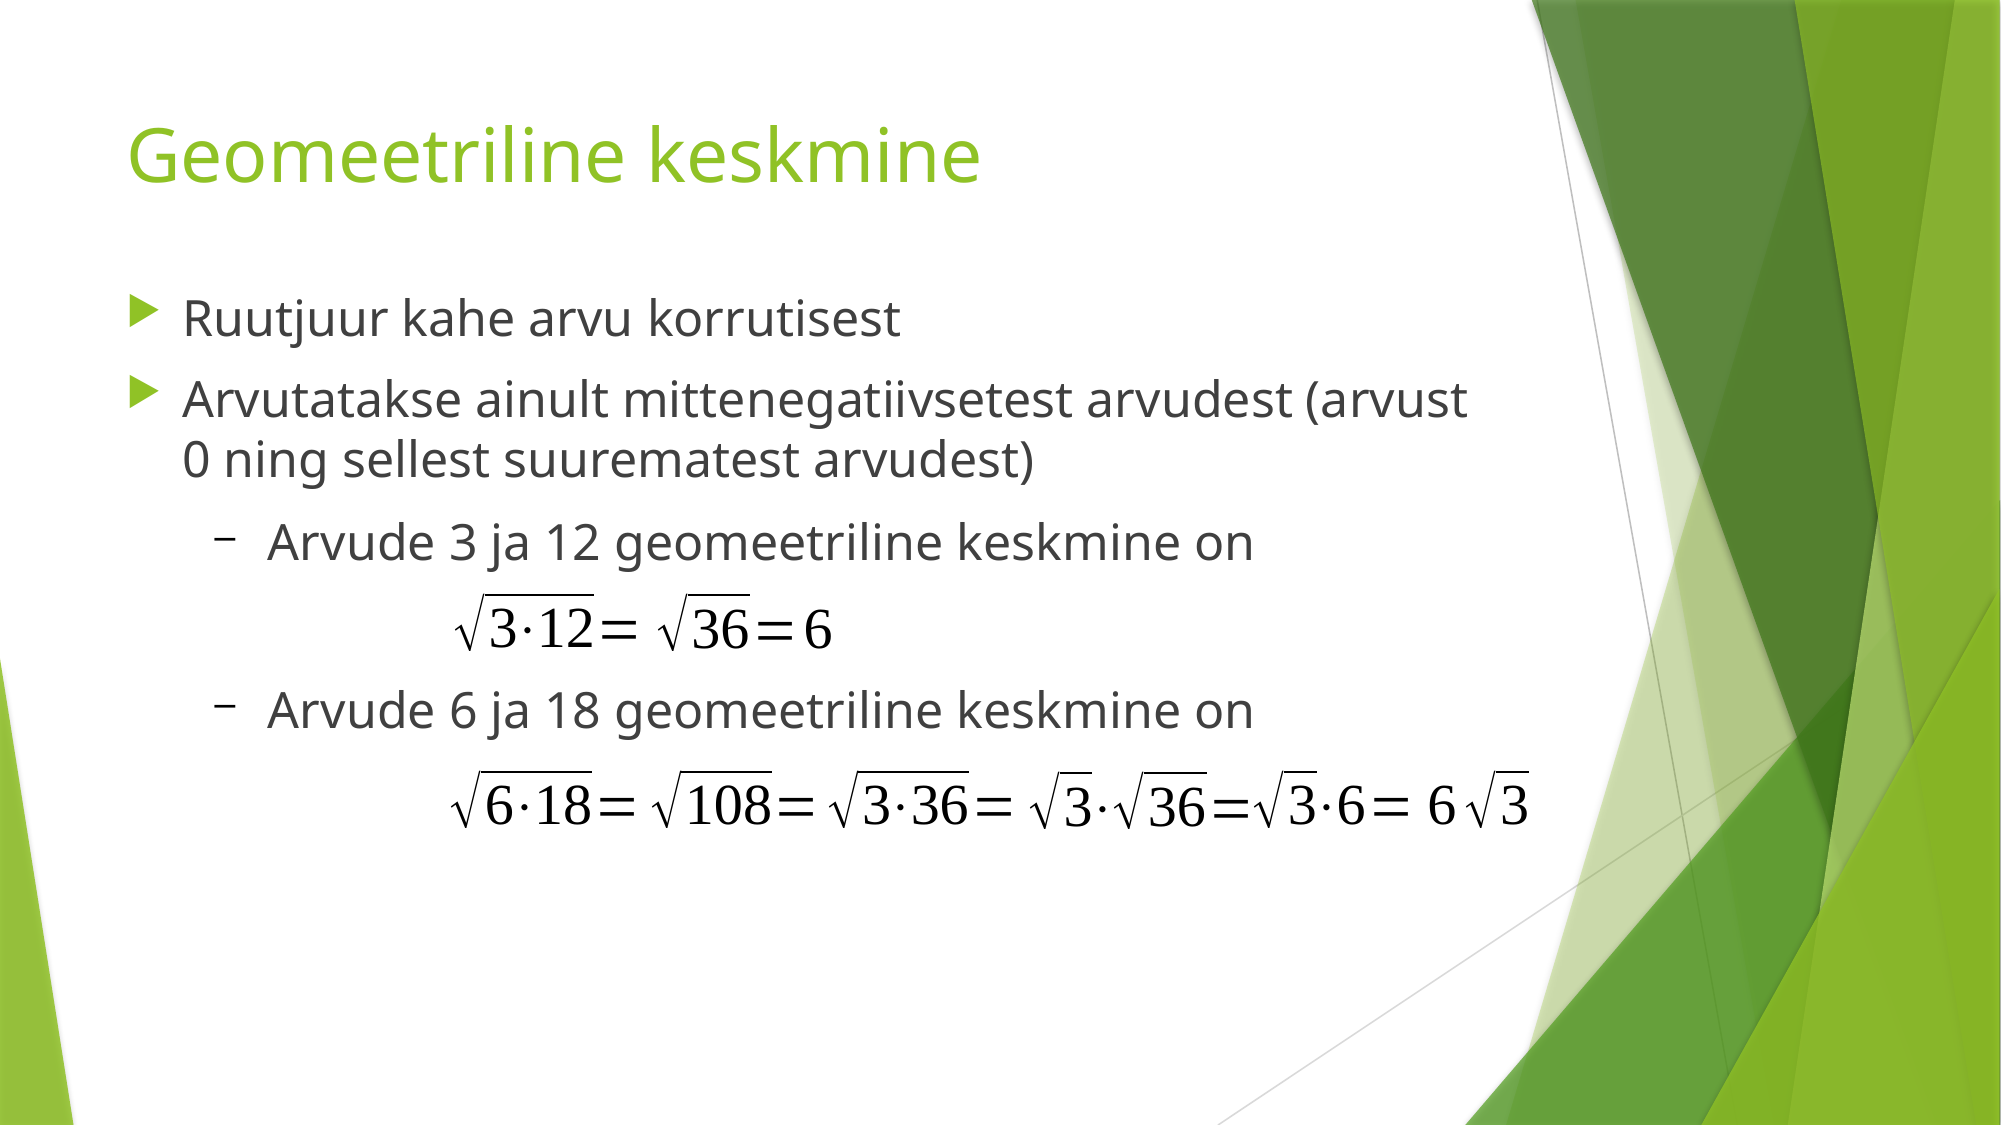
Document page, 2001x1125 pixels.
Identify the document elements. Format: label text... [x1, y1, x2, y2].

list Ruutjuur kahe arvu korrutisest Arvutatakse ainult mittenegatiivsetest arvudest (arvust 0 ning sellest suurematest arvudest) Arvude 3 ja 12 geomeetriline keskmine on Arvude 6 ja 18 geomeetriline keskmine on [111, 278, 1522, 916]
chart [442, 767, 1536, 839]
title Geomeetriline keskmine [111, 99, 1522, 278]
chart [446, 590, 840, 661]
